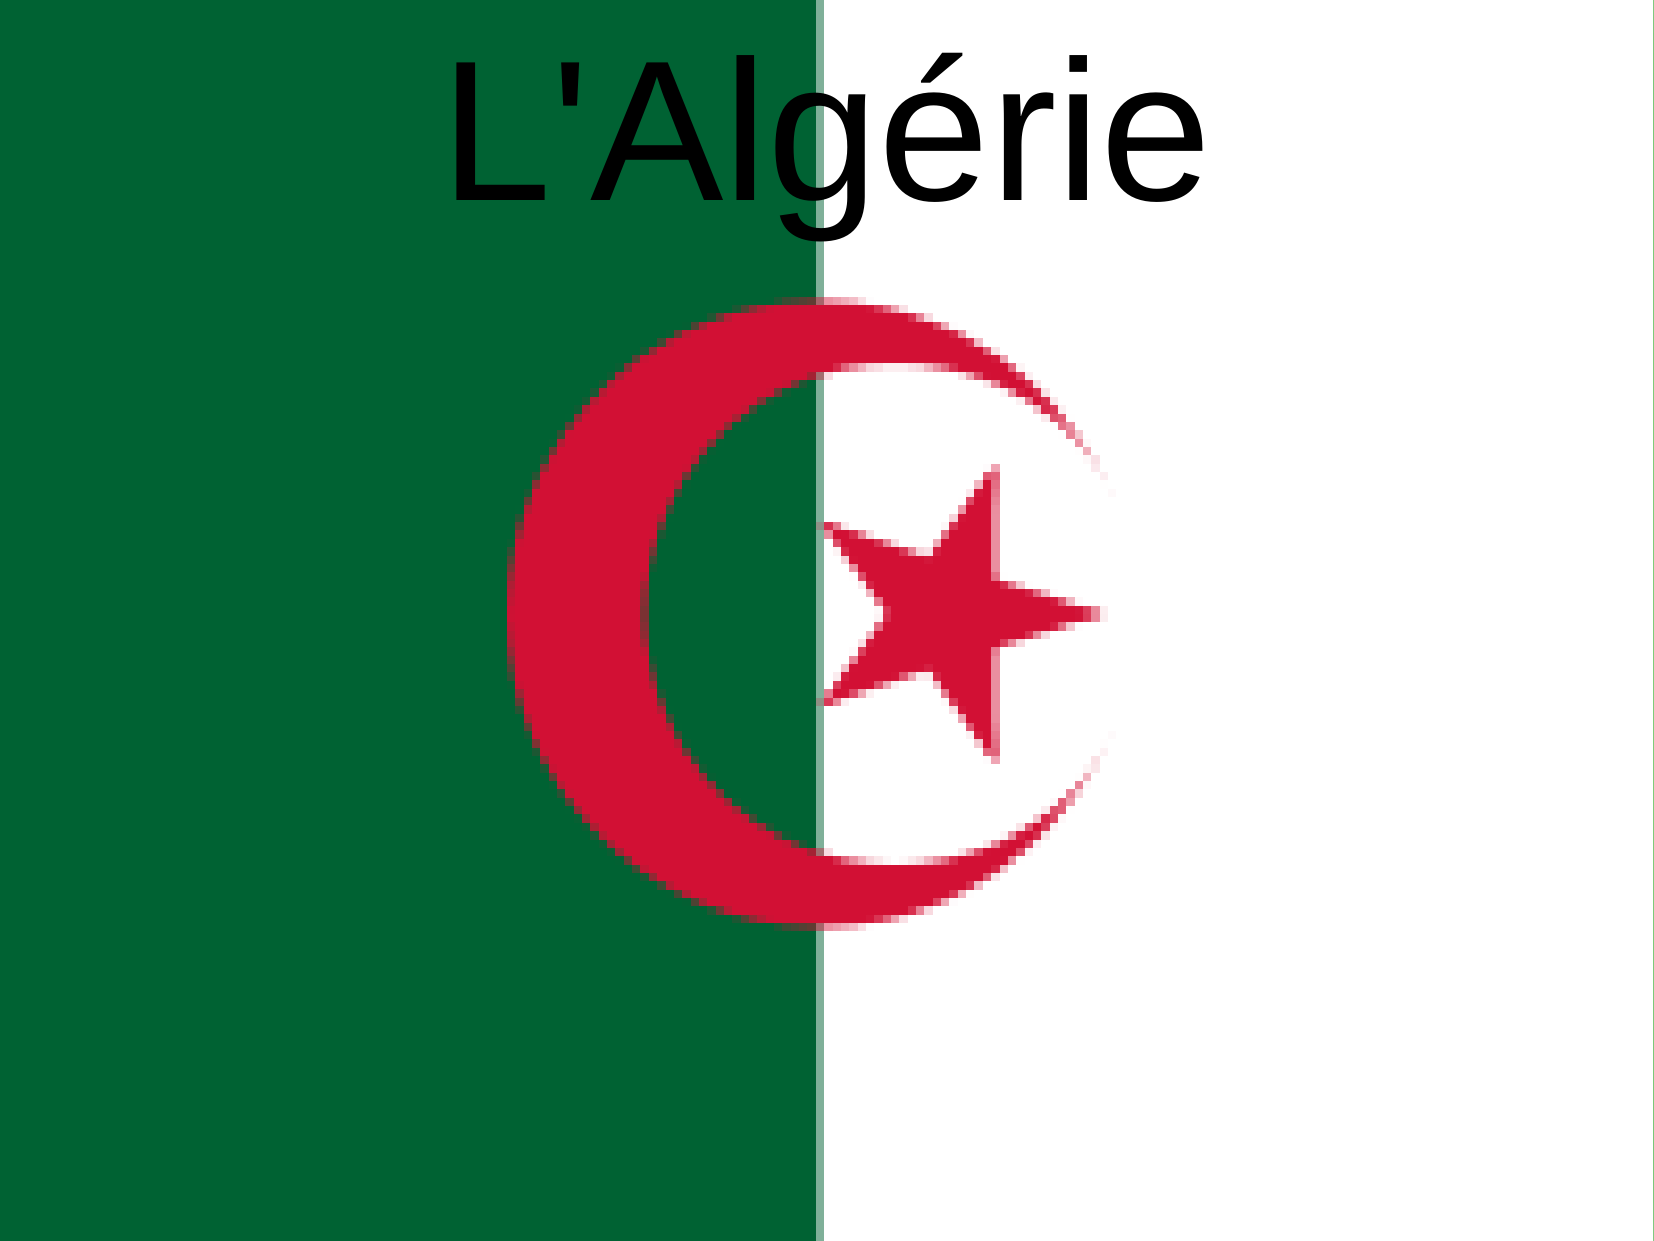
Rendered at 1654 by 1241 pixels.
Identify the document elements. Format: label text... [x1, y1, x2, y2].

picture [0, 0, 1654, 1241]
text_box L'Algérie [401, 11, 1252, 251]
